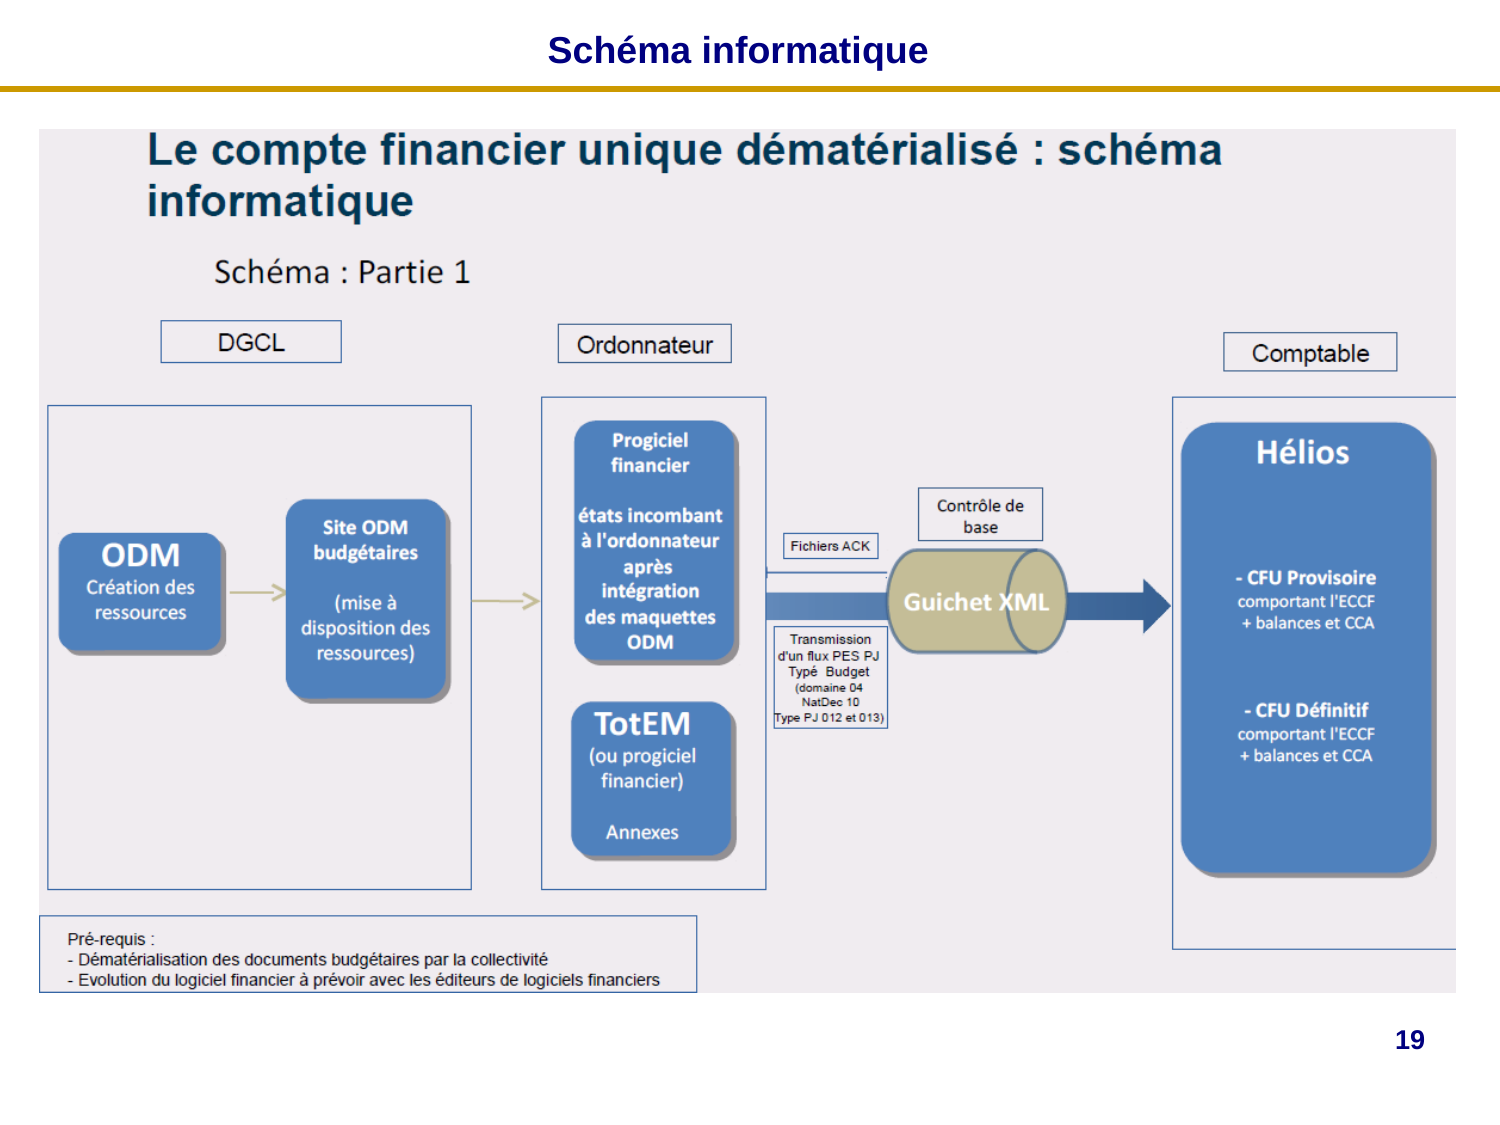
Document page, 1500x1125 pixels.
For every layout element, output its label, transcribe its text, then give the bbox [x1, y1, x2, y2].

picture [39, 129, 1456, 993]
title Schéma informatique [0, 0, 1489, 101]
